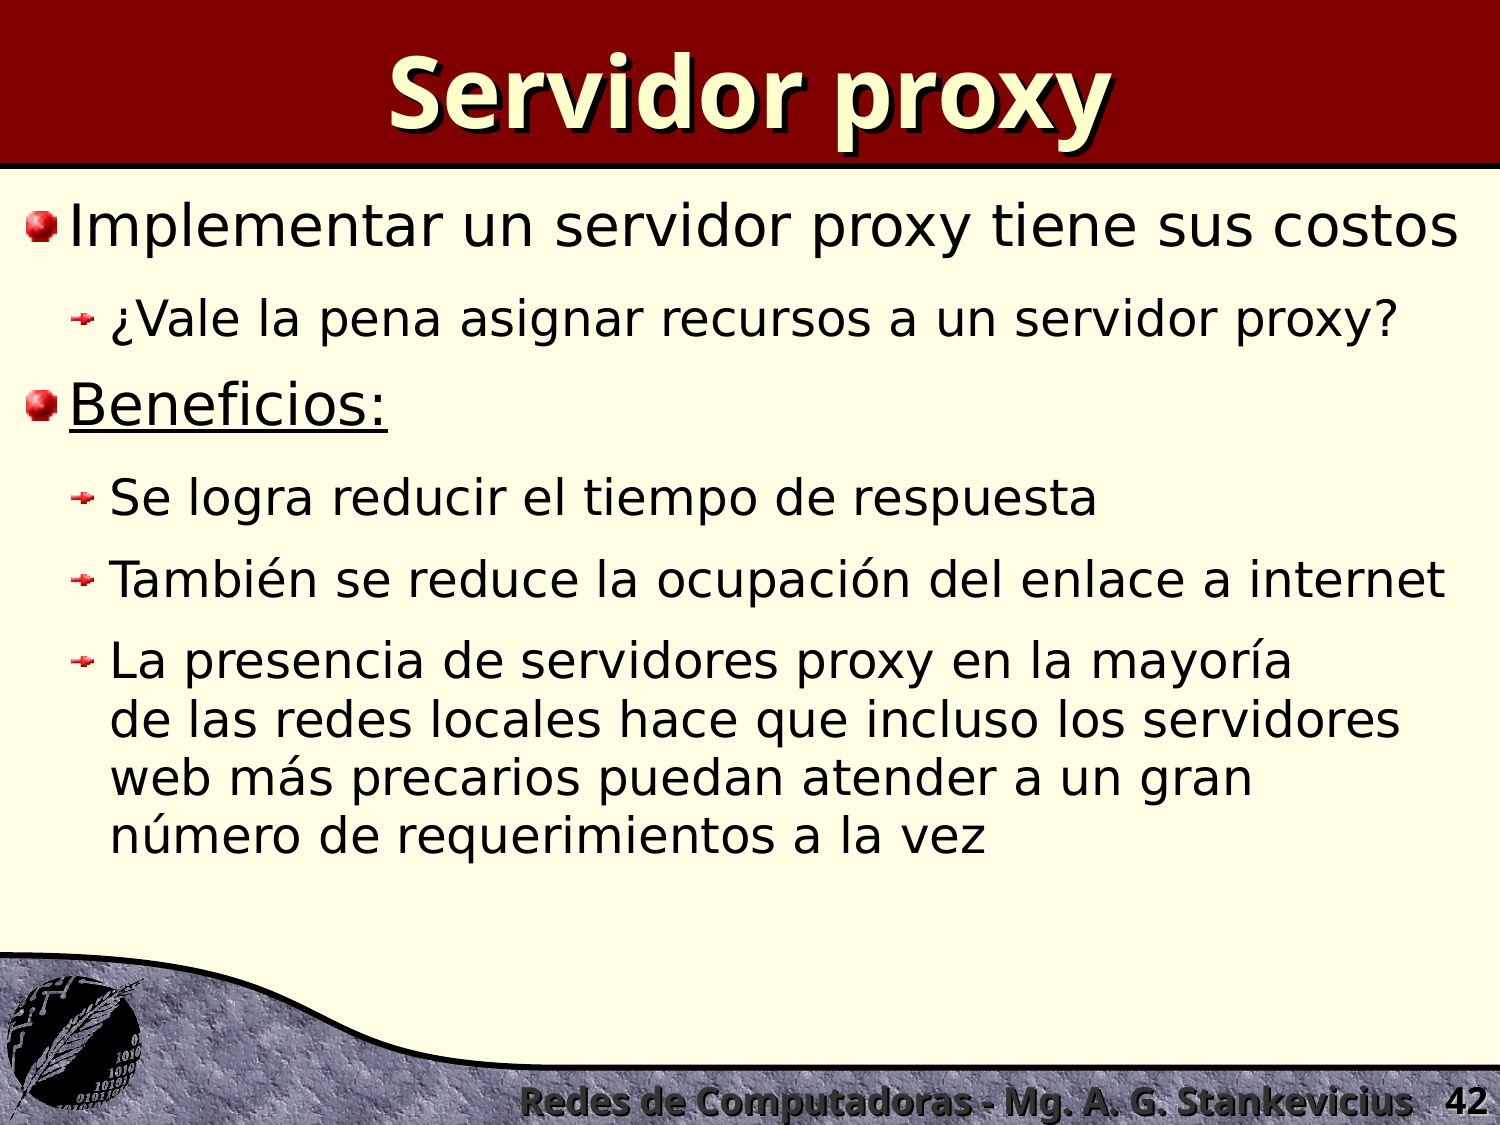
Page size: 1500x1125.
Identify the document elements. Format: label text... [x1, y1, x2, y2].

picture [790, 1100, 795, 1110]
list Implementar un servidor proxy tiene sus costos ¿Vale la pena asignar recursos a un servidor proxy? Beneficios: Se logra reducir el tiempo de respuesta También se reduce la ocupación del enlace a internet La presencia de servidores proxy en la mayoría de las redes locales hace que incluso los servidores web más precarios puedan atender a un gran número de requerimientos a la vez [11, 192, 1486, 921]
picture [0, 959, 1500, 1125]
title Servidor proxy [15, 5, 1485, 160]
picture [1047, 1100, 1054, 1110]
